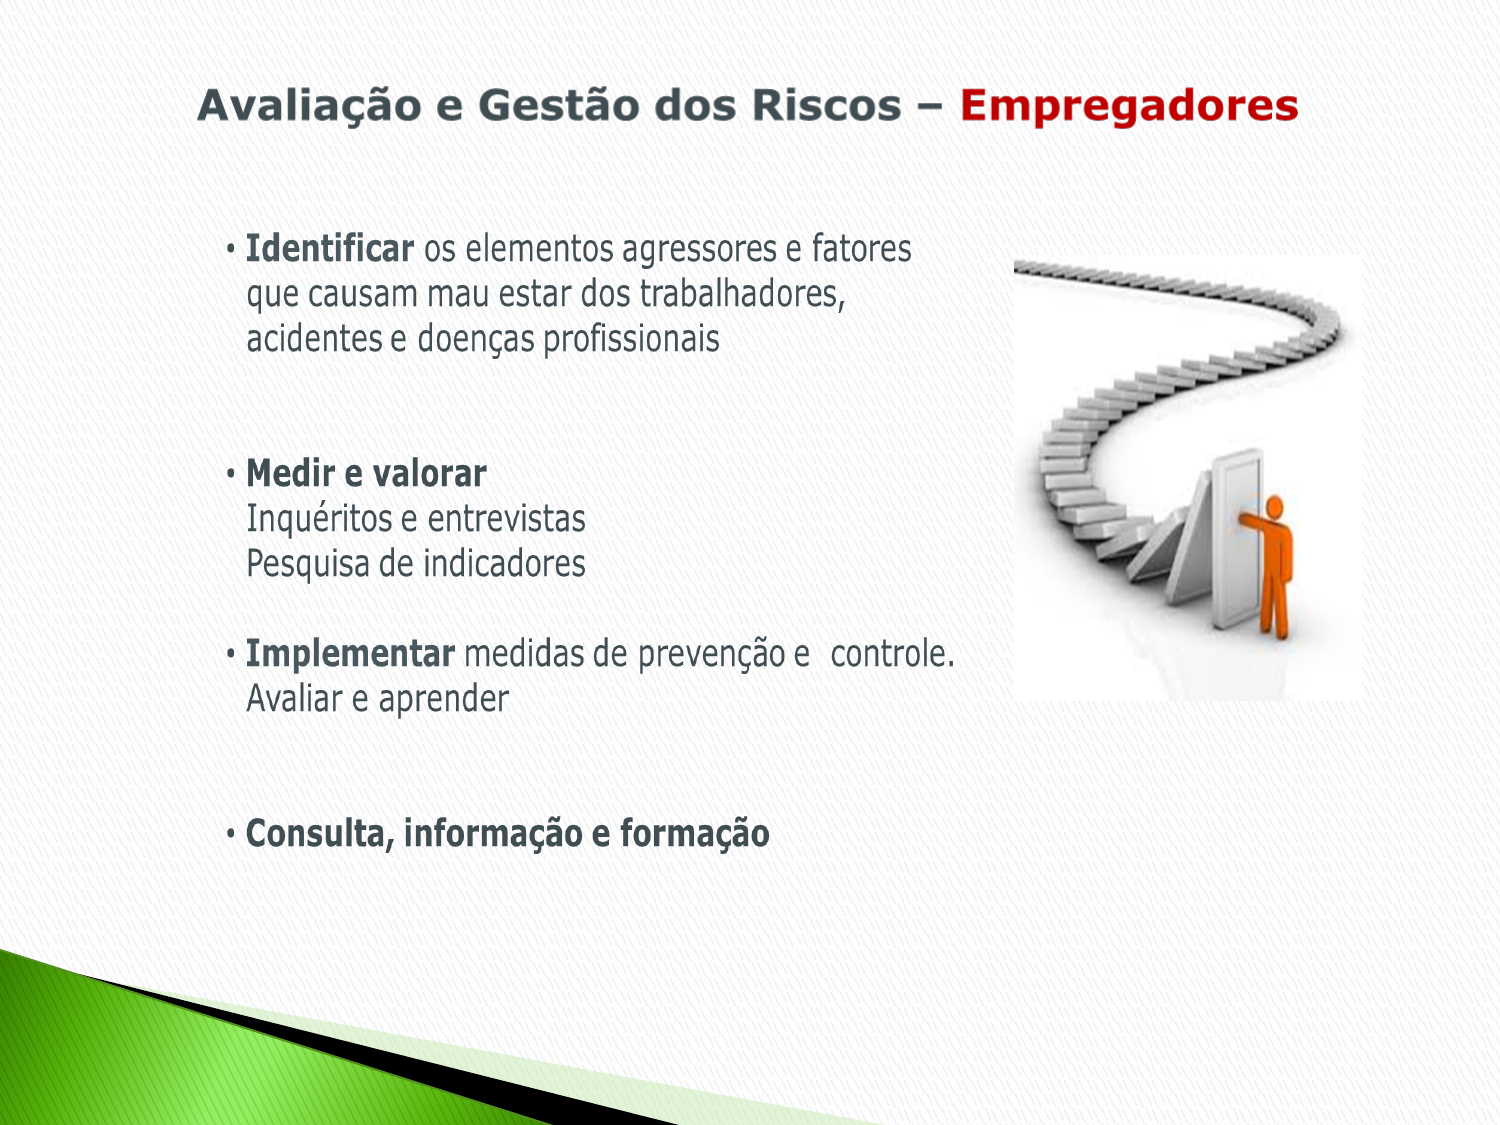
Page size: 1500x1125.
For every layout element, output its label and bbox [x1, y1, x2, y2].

picture [209, 212, 1362, 914]
picture [171, 66, 1363, 155]
